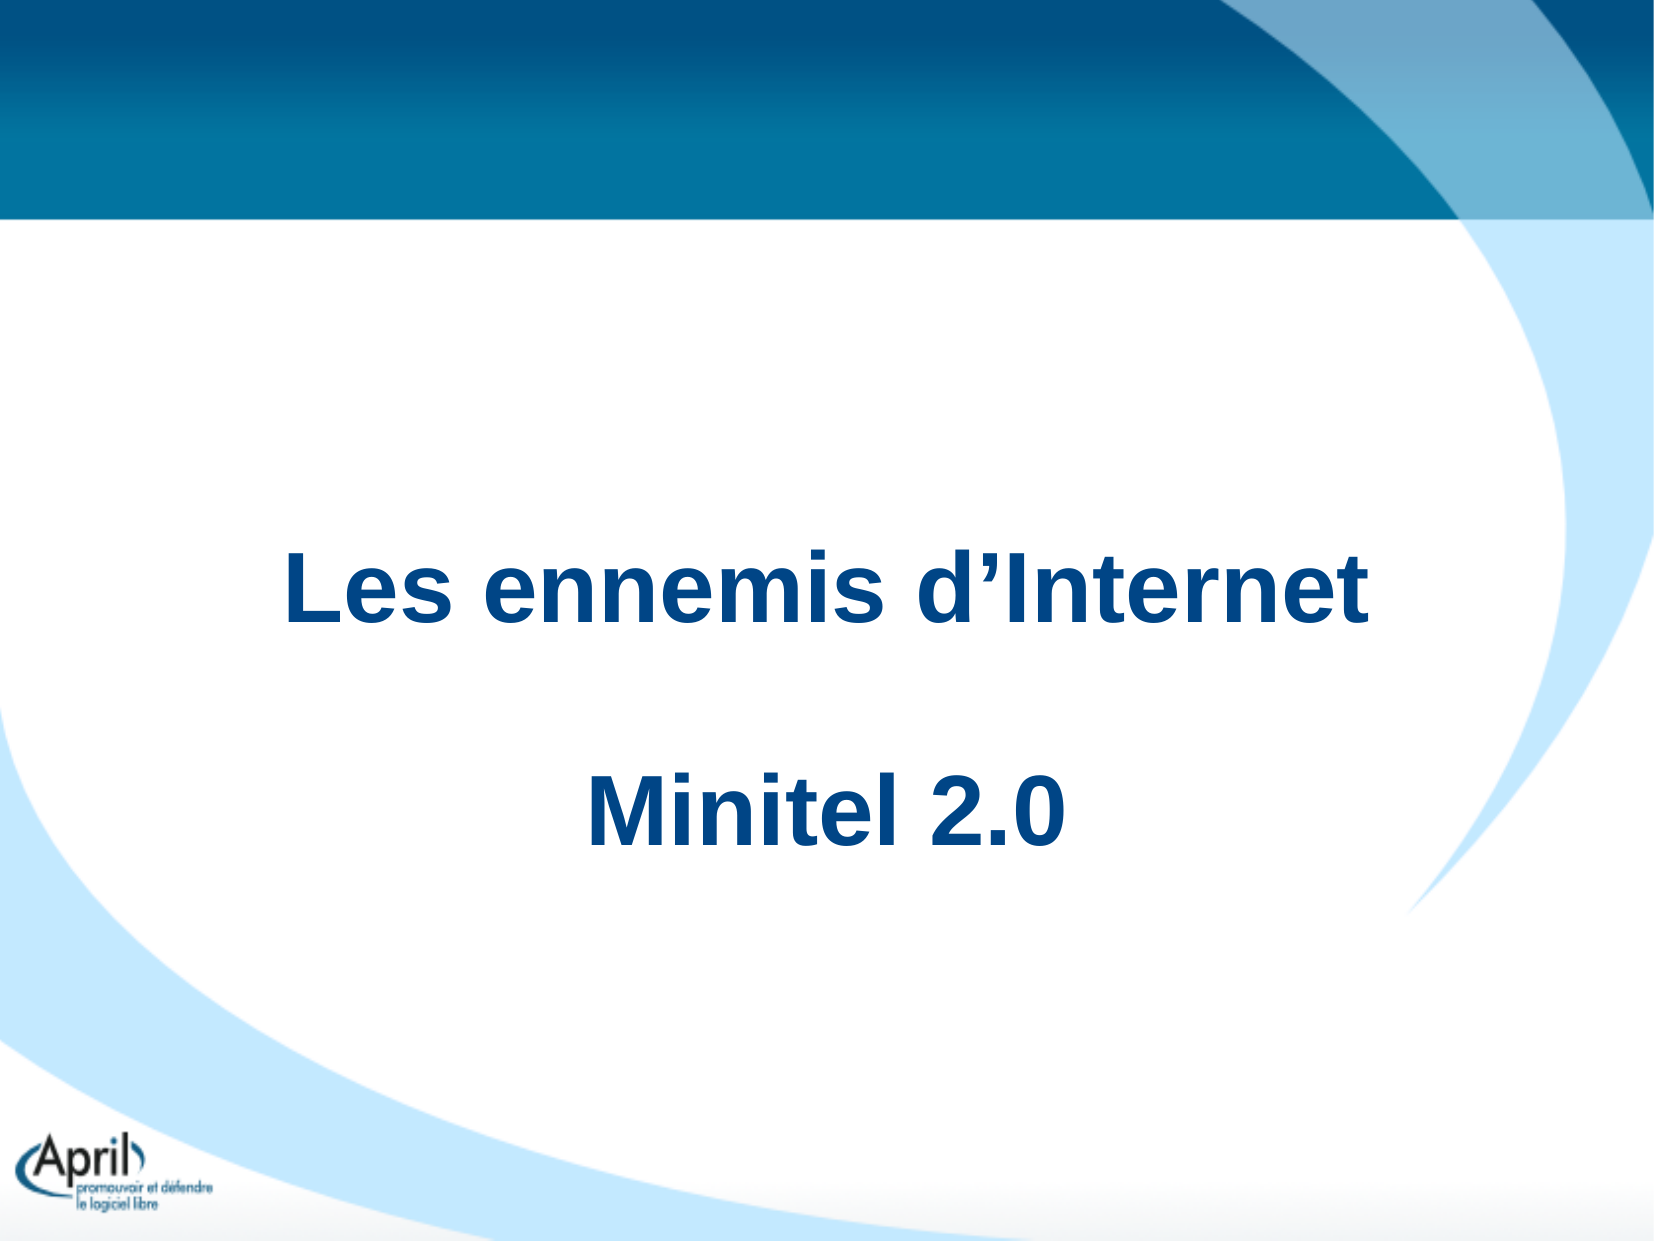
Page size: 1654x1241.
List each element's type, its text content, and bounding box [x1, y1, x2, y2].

picture [0, 0, 1654, 1241]
subtitle Les ennemis d’Internet Minitel 2.0 [82, 290, 1571, 1109]
